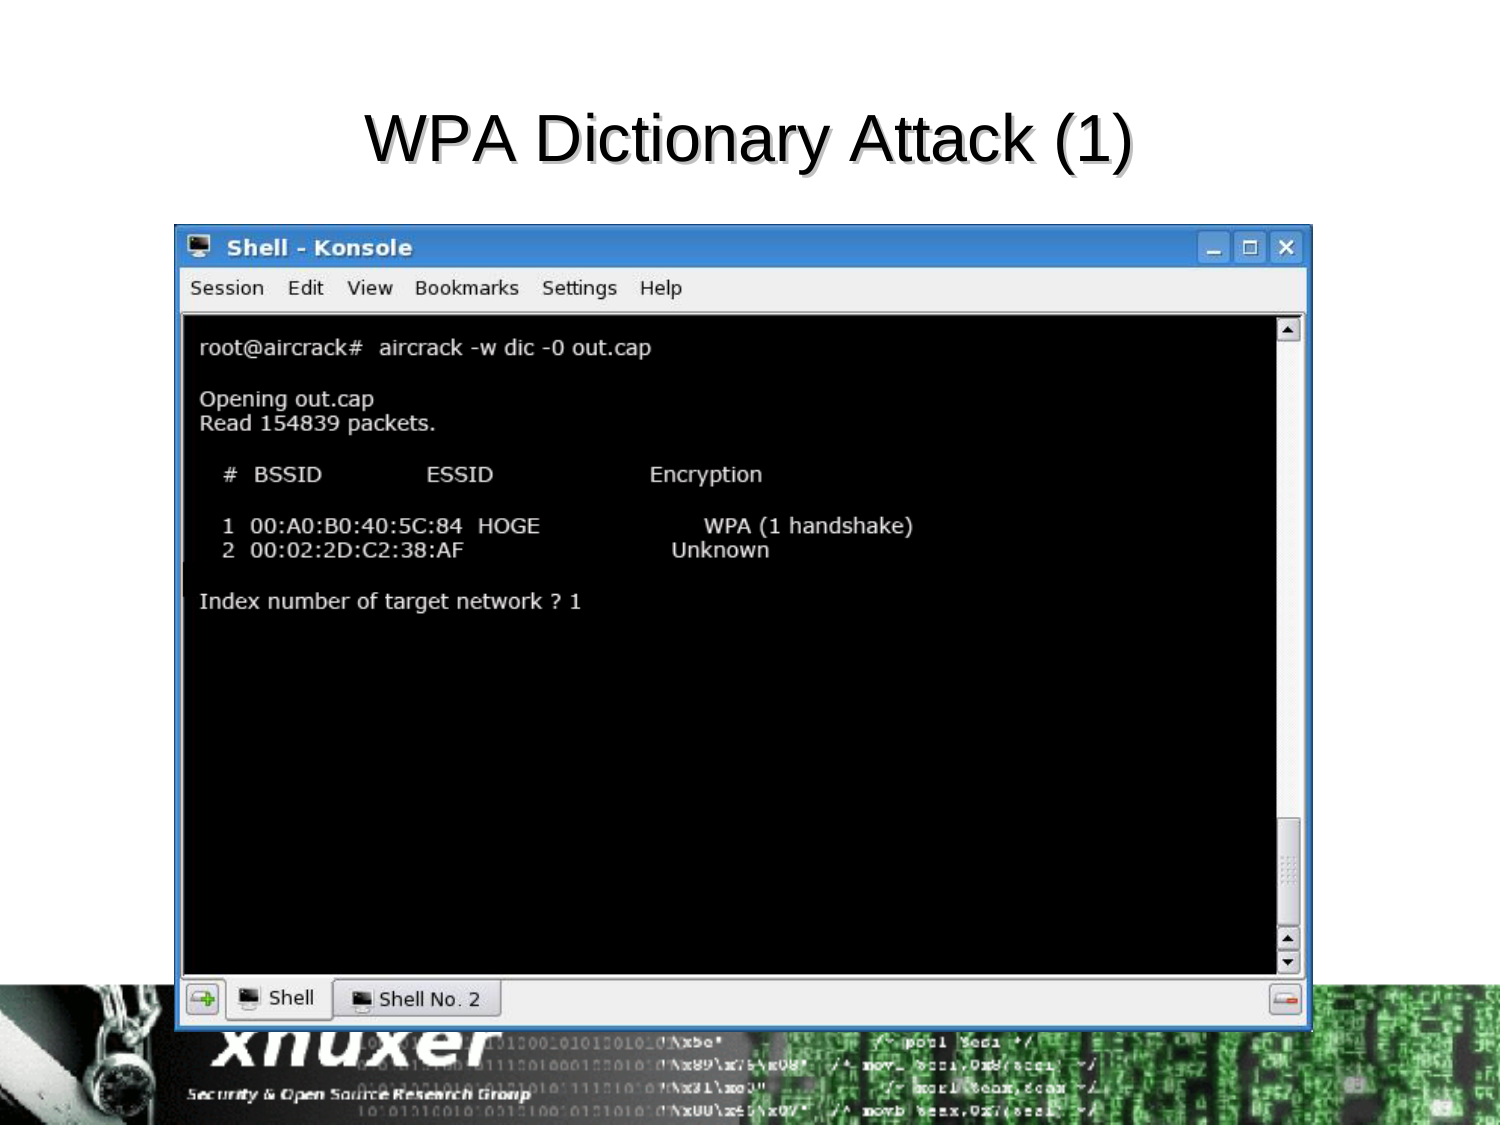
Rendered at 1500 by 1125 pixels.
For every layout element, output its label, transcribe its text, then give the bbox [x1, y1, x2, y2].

picture [0, 0, 1500, 1125]
title WPA Dictionary Attack (1) [75, 45, 1426, 233]
chart [174, 224, 1313, 1033]
